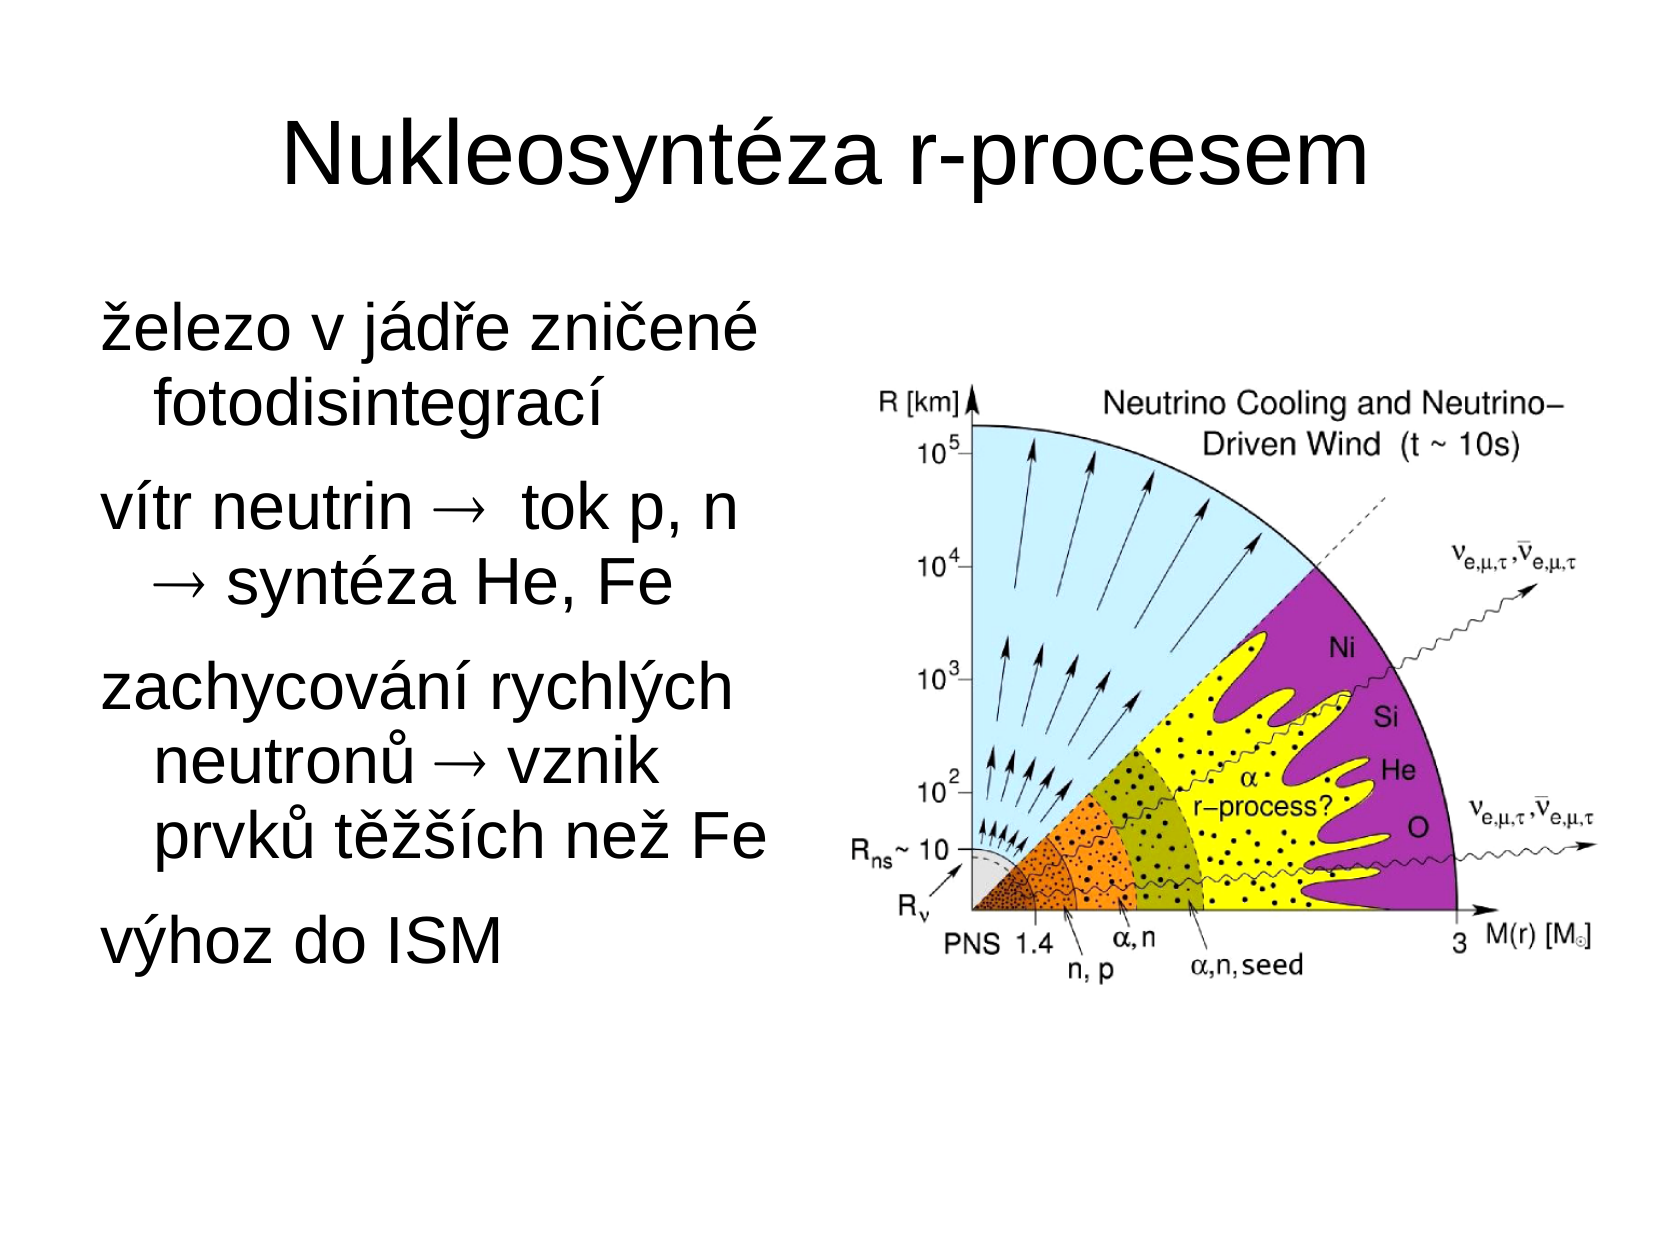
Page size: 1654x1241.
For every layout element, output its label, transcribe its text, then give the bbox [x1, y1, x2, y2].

list železo v jádře zničené fotodisintegrací vítr neutrin  tok p, n  syntéza He, Fe zachycování rychlých neutronů  vznik prvků těžších než Fe výhoz do ISM [82, 290, 826, 1094]
title Nukleosyntéza r-procesem [82, 56, 1571, 250]
picture [849, 381, 1600, 986]
